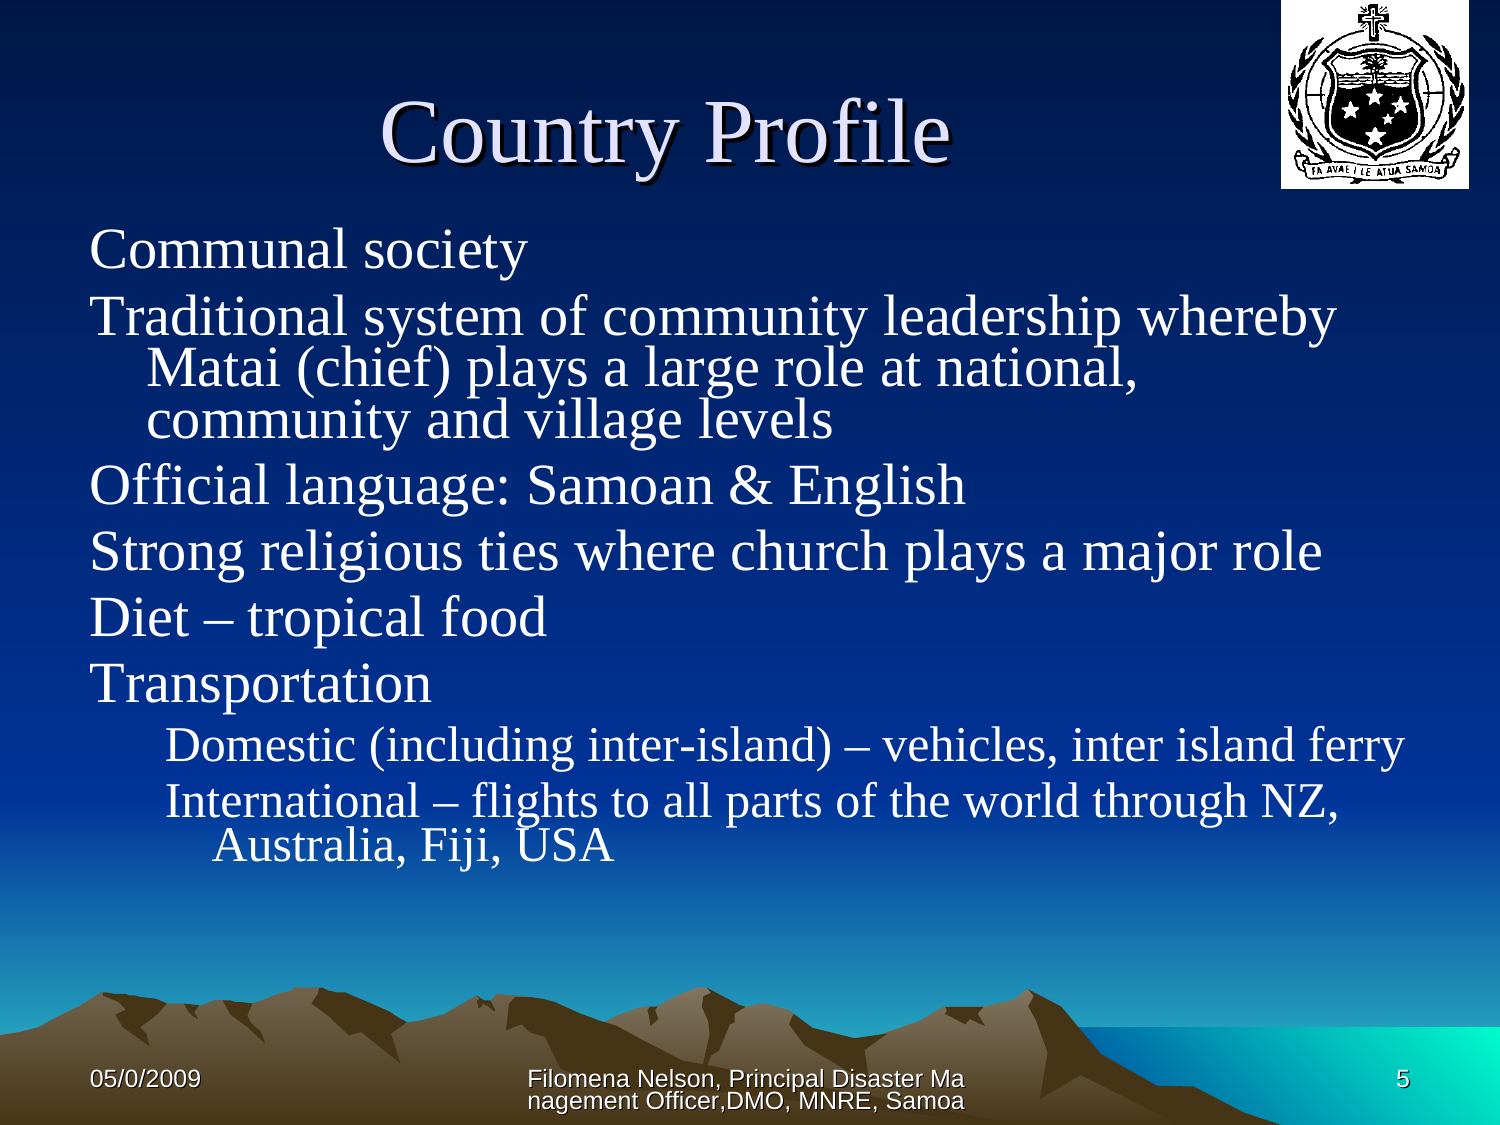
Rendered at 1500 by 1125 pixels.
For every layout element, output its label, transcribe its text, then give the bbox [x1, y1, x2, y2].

picture [1281, 0, 1469, 190]
list Communal society Traditional system of community leadership whereby Matai (chief) plays a large role at national, community and village levels Official language: Samoan & English Strong religious ties where church plays a major role Diet – tropical food Transportation Domestic (including inter-island) – vehicles, inter island ferry International – flights to all parts of the world through NZ, Australia, Fiji, USA [75, 219, 1426, 1034]
title Country Profile [74, 37, 1258, 225]
